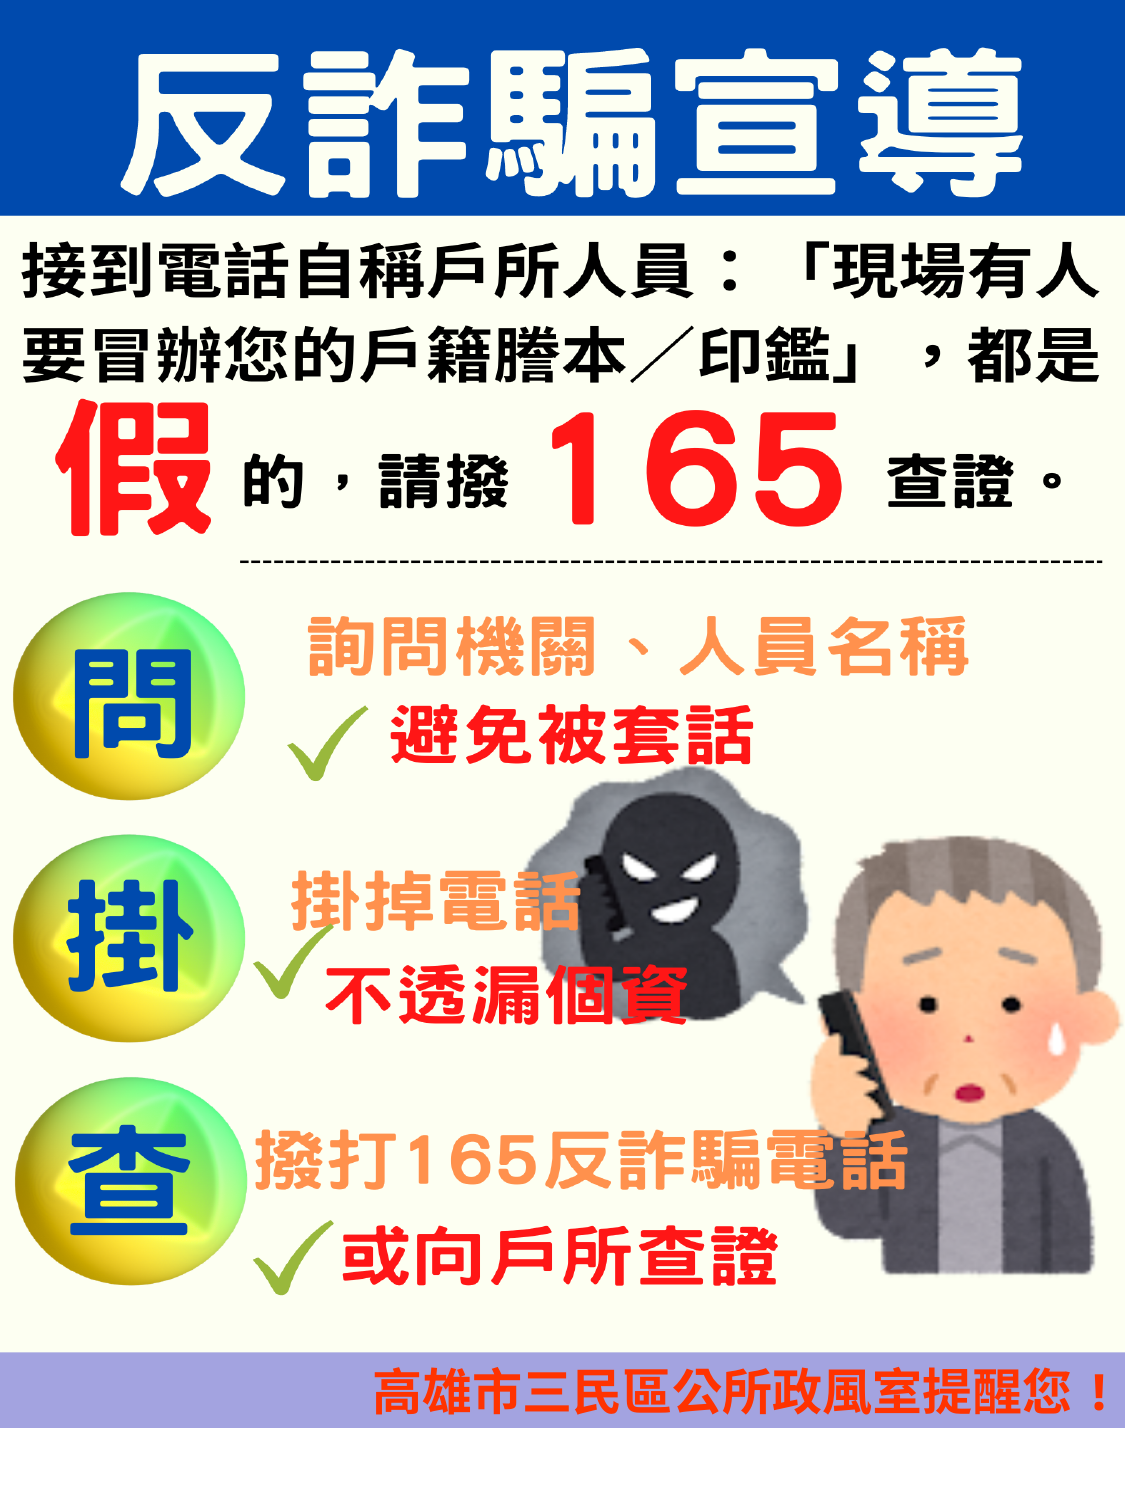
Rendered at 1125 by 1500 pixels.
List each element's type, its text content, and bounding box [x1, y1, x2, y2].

text_box 高雄市三民區公所政風室提醒您! [0, 1352, 1125, 1428]
picture [0, 0, 1125, 1352]
